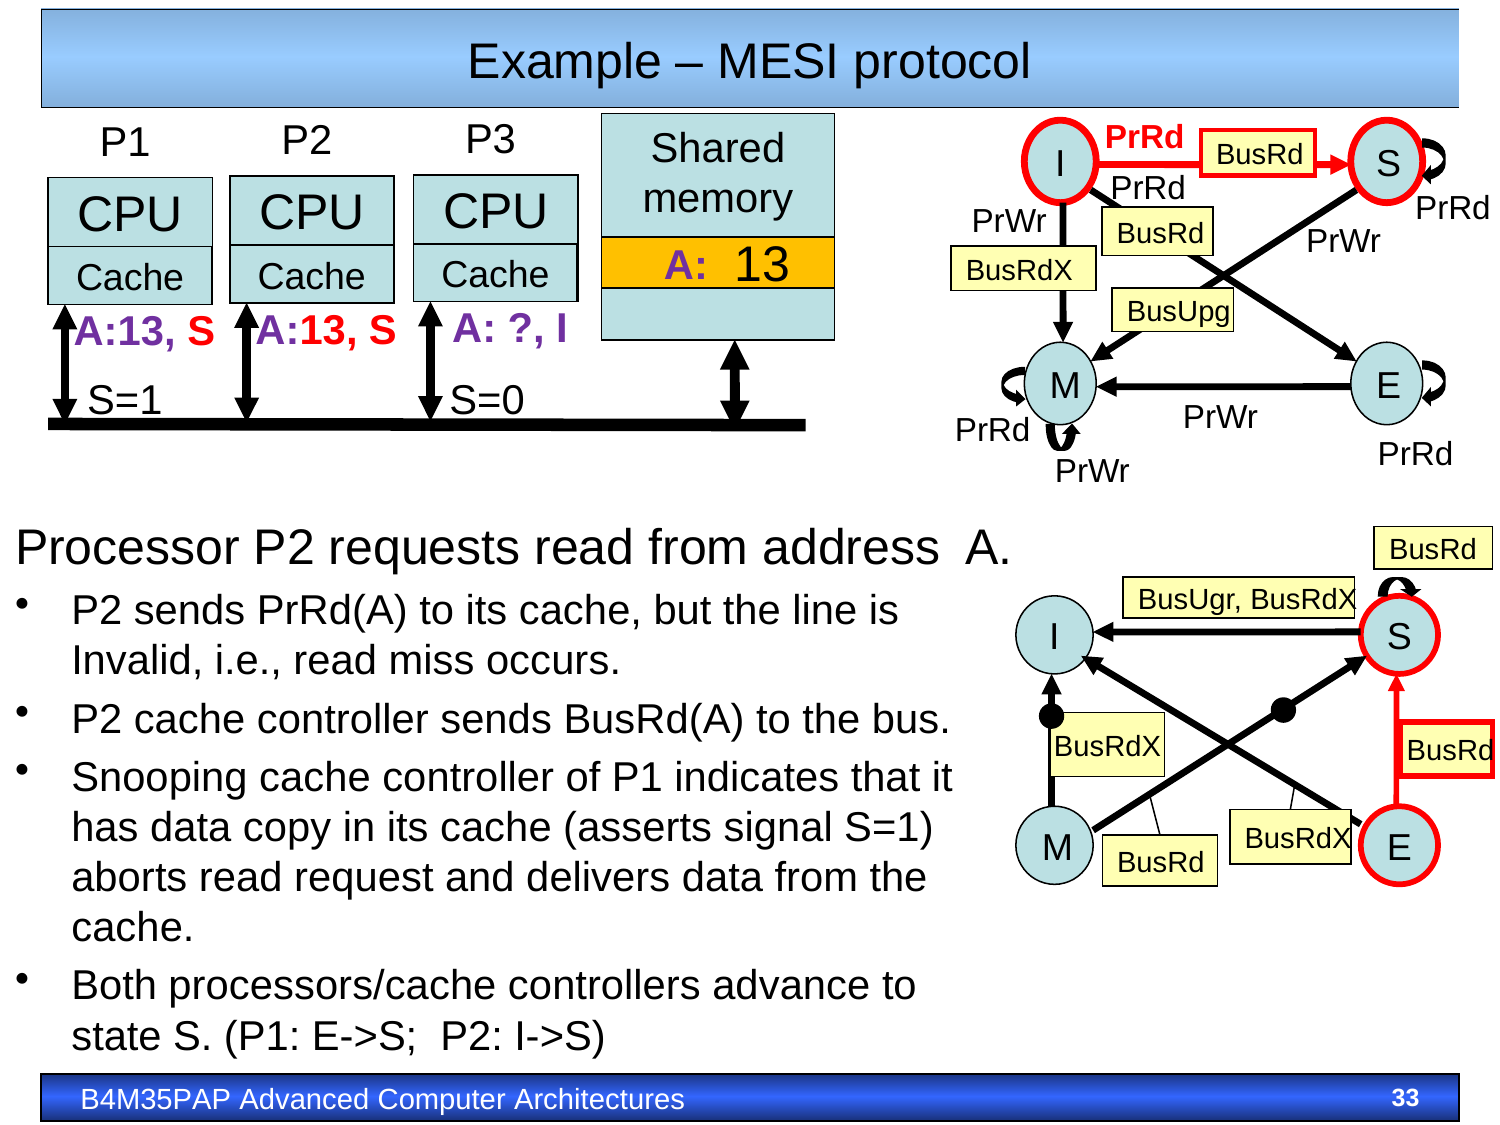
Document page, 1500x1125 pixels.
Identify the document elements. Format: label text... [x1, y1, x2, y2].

text_box S=1 [72, 365, 178, 431]
text_box Cache [229, 245, 394, 303]
text_box [1046, 424, 1079, 451]
text_box 13 [705, 223, 805, 299]
text_box Shared memory [601, 113, 835, 237]
text_box Shared memory [601, 289, 835, 340]
text_box PrRd [933, 400, 1046, 456]
text_box [1422, 361, 1445, 405]
text_box [1422, 139, 1445, 178]
text_box [1002, 367, 1025, 400]
title Example – MESI protocol [41, 8, 1459, 108]
text_box PrRd [1058, 159, 1248, 214]
text_box P1 [83, 108, 167, 172]
text_box CPU [229, 176, 395, 295]
text_box I [1015, 595, 1094, 674]
text_box BusRdX [1229, 809, 1351, 864]
text_box BusRd [1244, 129, 1315, 176]
text_box CPU [413, 174, 578, 243]
text_box E [1350, 342, 1423, 424]
text_box PrWr [956, 191, 1062, 247]
text_box BusRd [1102, 834, 1218, 886]
text_box M [1024, 342, 1097, 425]
text_box PrRd [1400, 178, 1500, 234]
text_box Processor P2 requests read from address A. P2 sends PrRd(A) to its cache, but the line is Invalid, i.e., read miss occurs. P2 cache controller sends BusRd(A) to the bus. Snooping cache controller of P1 indicates that it has data copy in its cache (asserts signal S=1) aborts read request and delivers data from the cache. Both processors/cache controllers advance to state S. (P1: E->S; P2: I->S) [0, 507, 1030, 999]
text_box BusRdX [950, 246, 1097, 291]
text_box S [1350, 120, 1423, 203]
text_box [1378, 577, 1420, 596]
text_box PrRd [1054, 108, 1244, 163]
text_box Cache [48, 246, 212, 305]
text_box A: [638, 230, 724, 296]
text_box [1271, 698, 1296, 723]
text_box [805, 237, 835, 289]
text_box P2 [265, 108, 349, 171]
text_box BusRd [1101, 214, 1213, 256]
text_box PrWr [1291, 211, 1423, 312]
text_box [1039, 704, 1064, 729]
text_box PrWr [950, 441, 1234, 542]
text_box BusUgr, BusRdX [1123, 577, 1355, 618]
text_box A:13, S [240, 295, 412, 361]
text_box M [1015, 806, 1094, 885]
text_box S [1360, 595, 1439, 674]
text_box I [1024, 120, 1058, 191]
text_box Cache [413, 243, 578, 302]
text_box A: ?, I [437, 293, 583, 359]
text_box BusUpg [1112, 287, 1234, 332]
text_box BusRd [1400, 722, 1493, 777]
text_box CPU [48, 177, 213, 296]
text_box E [1360, 806, 1439, 885]
text_box P3 [449, 108, 532, 170]
text_box [601, 237, 638, 289]
text_box PrRd [1359, 424, 1472, 480]
text_box A:13, S [58, 296, 230, 362]
text_box PrWr [1151, 387, 1290, 488]
text_box BusRdX [1050, 712, 1165, 777]
text_box BusRd [1373, 526, 1493, 570]
text_box S=0 [434, 365, 540, 431]
